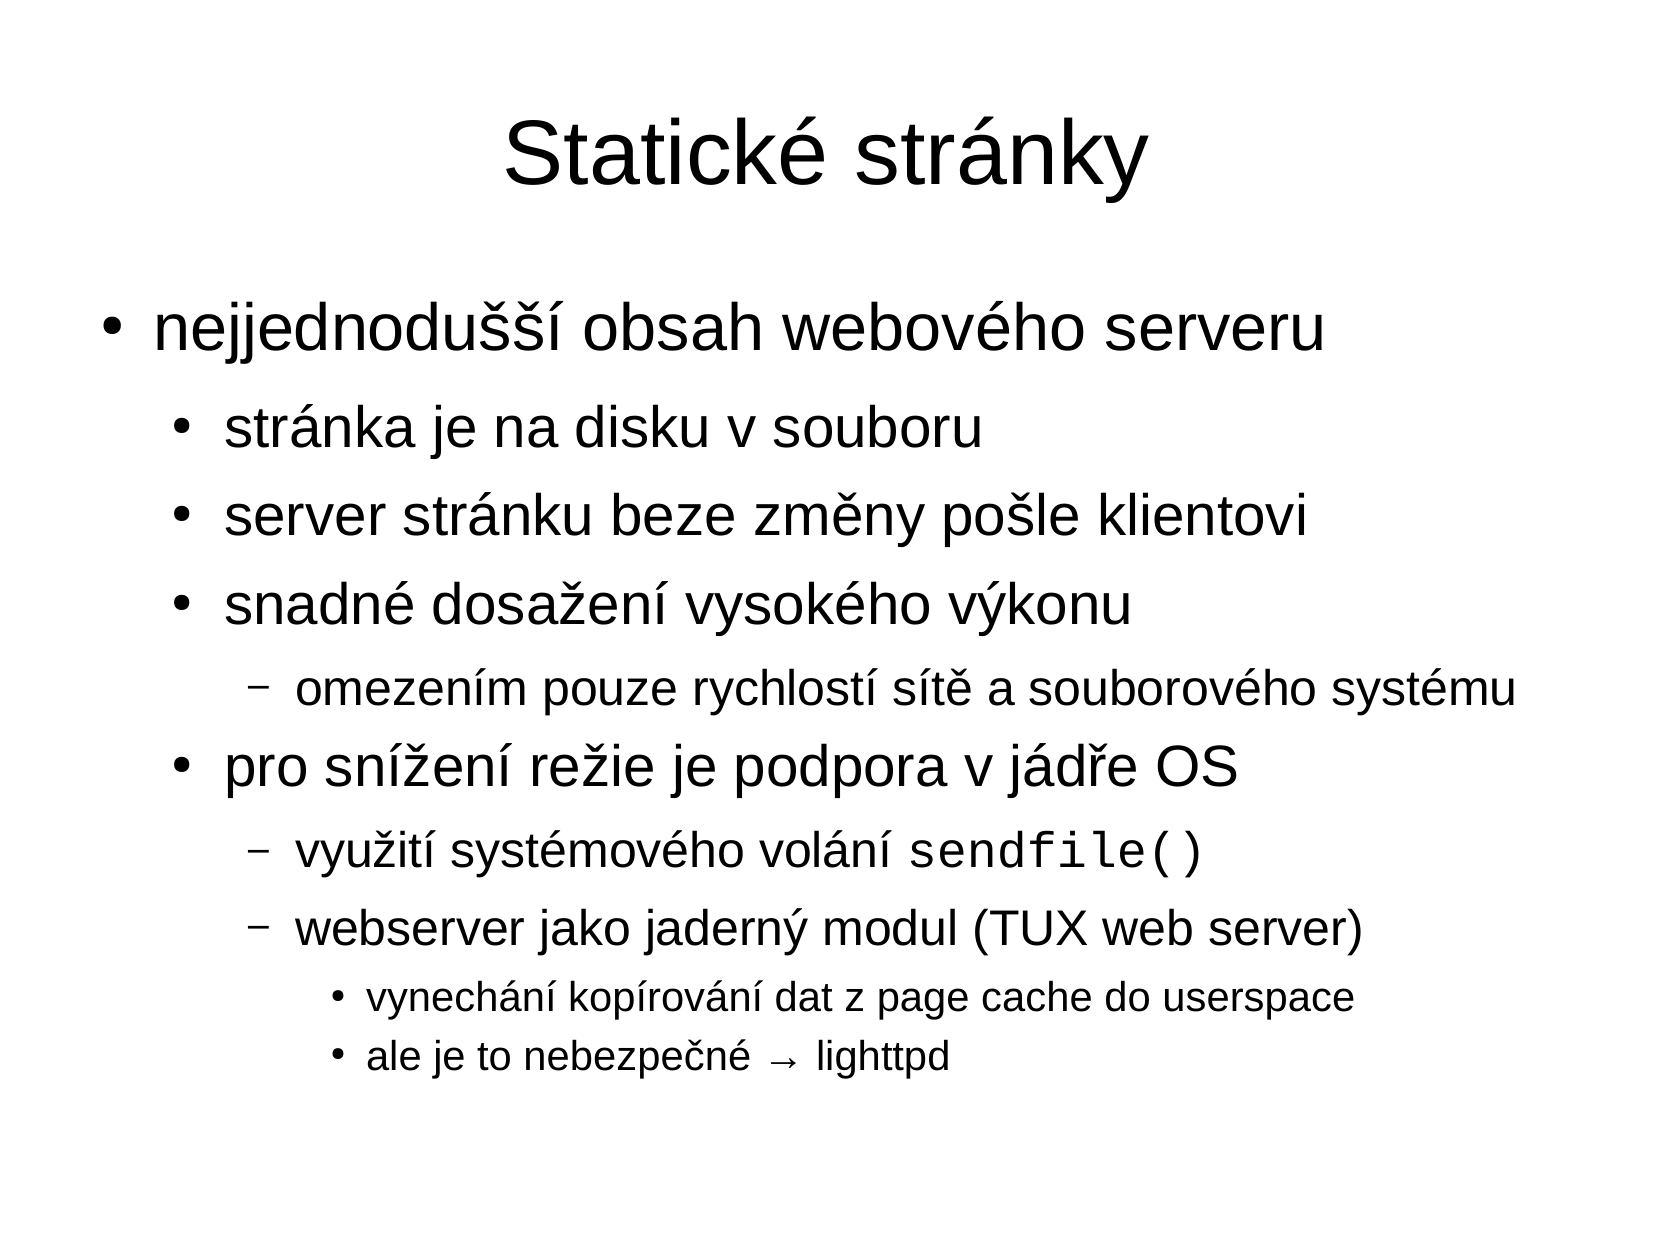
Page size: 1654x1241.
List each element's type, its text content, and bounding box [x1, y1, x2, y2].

list nejjednodušší obsah webového serveru stránka je na disku v souboru server stránku beze změny pošle klientovi snadné dosažení vysokého výkonu omezením pouze rychlostí sítě a souborového systému pro snížení režie je podpora v jádře OS využití systémového volání sendfile() webserver jako jaderný modul (TUX web server) vynechání kopírování dat z page cache do userspace ale je to nebezpečné → lighttpd [82, 290, 1571, 1109]
title Statické stránky [82, 49, 1571, 257]
